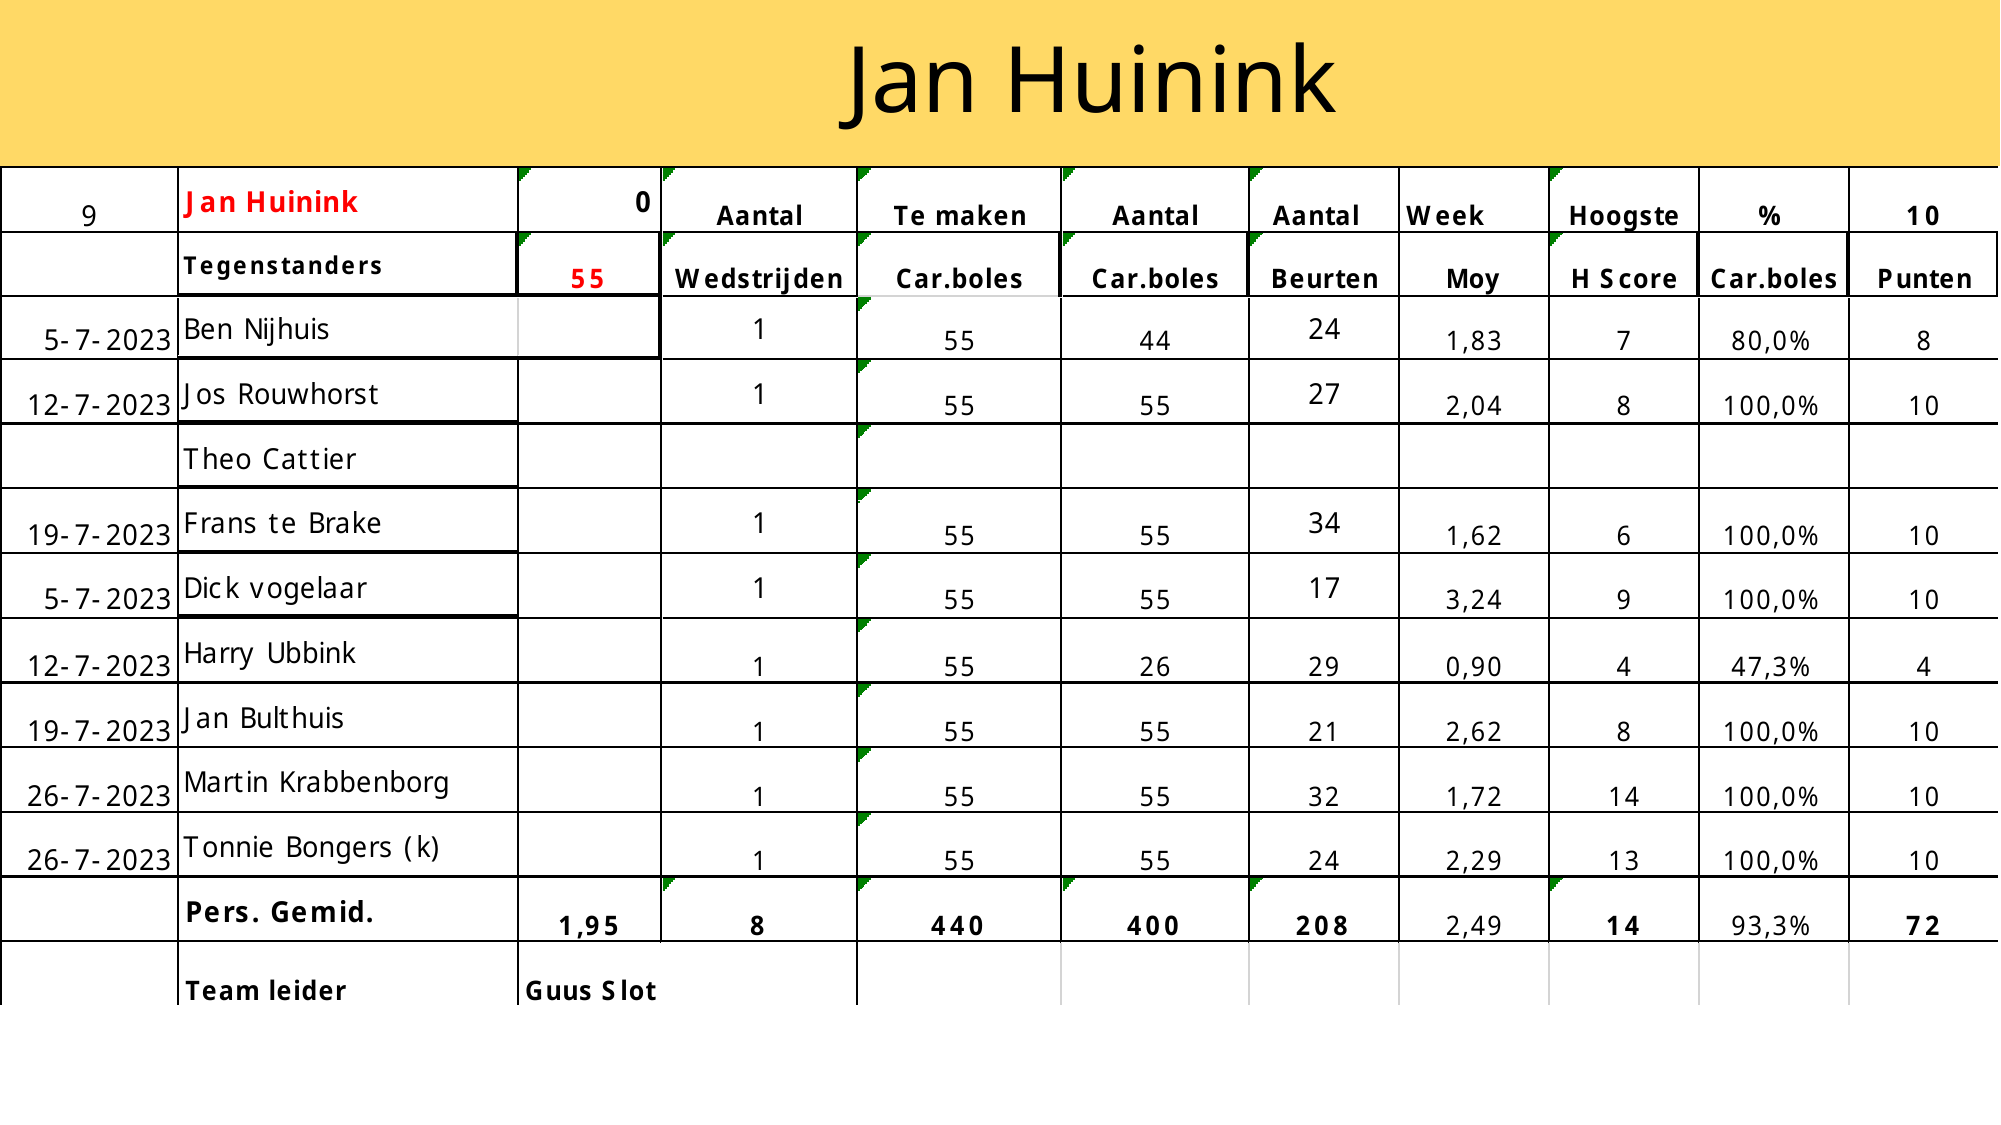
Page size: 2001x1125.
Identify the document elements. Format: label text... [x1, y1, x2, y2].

picture [0, 165, 2000, 1008]
title Jan Huinink [0, 0, 2000, 165]
